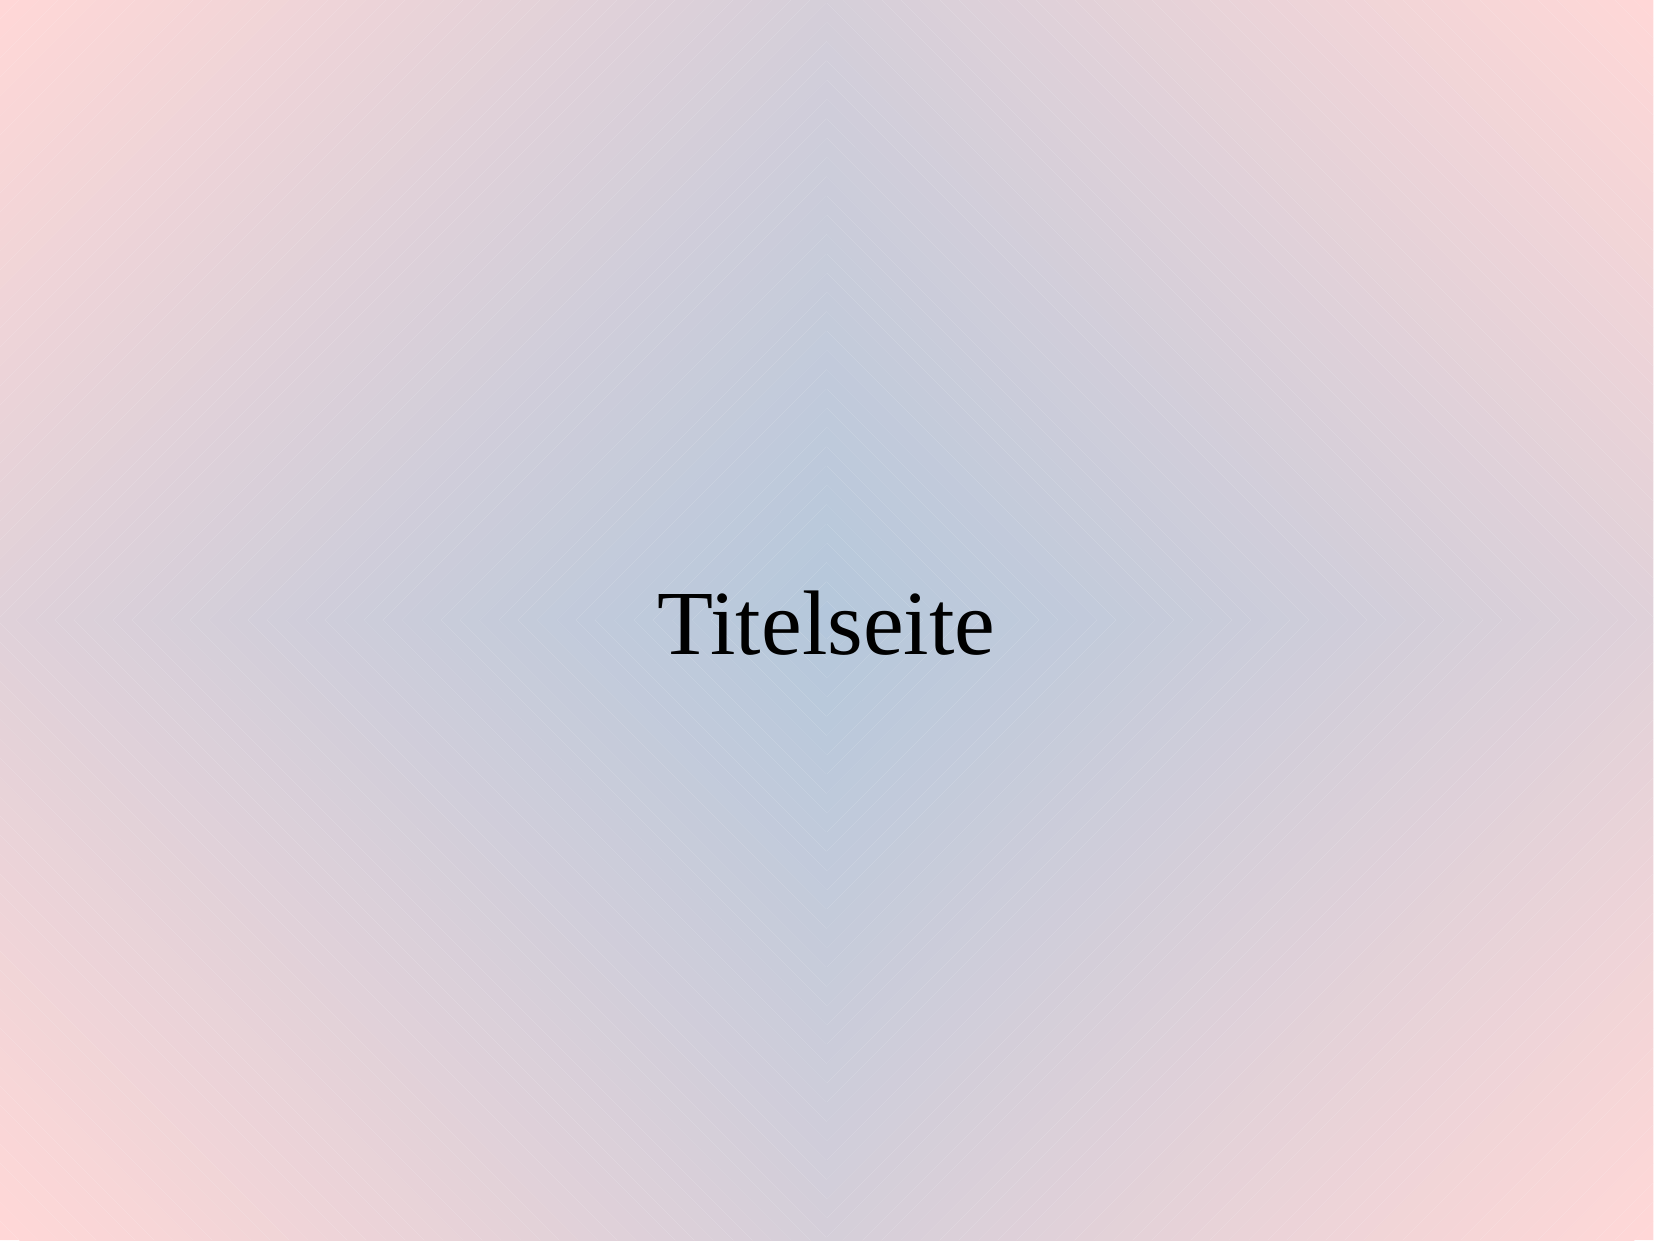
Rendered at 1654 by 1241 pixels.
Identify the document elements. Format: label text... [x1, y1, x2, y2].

title Titelseite [82, 519, 1571, 727]
